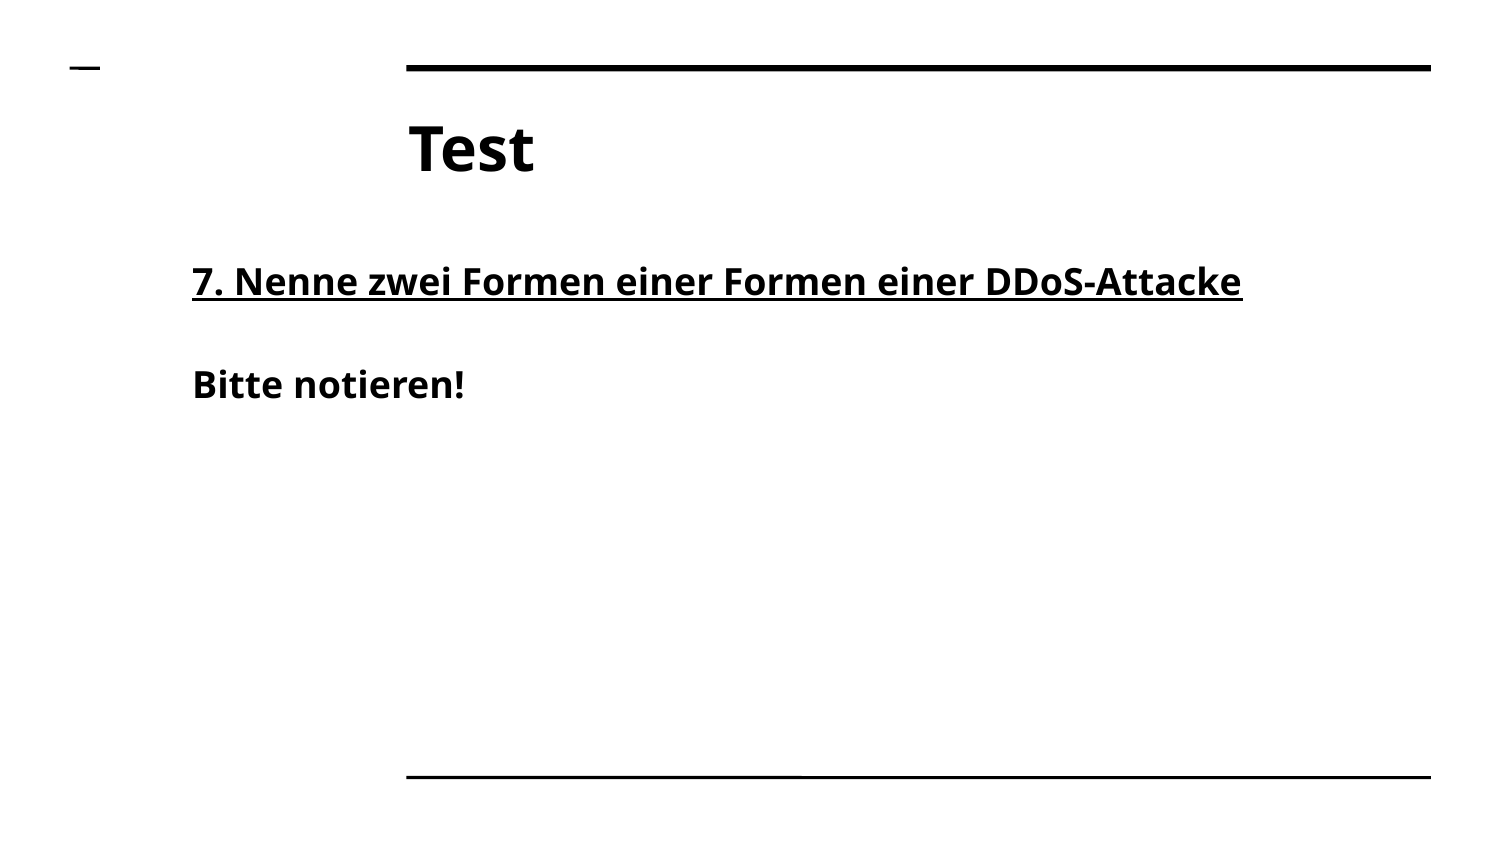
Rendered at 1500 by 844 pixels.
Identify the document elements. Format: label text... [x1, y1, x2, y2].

list 7. Nenne zwei Formen einer Formen einer DDoS-Attacke Bitte notieren! [177, 236, 1500, 729]
title Test [393, 94, 1431, 199]
